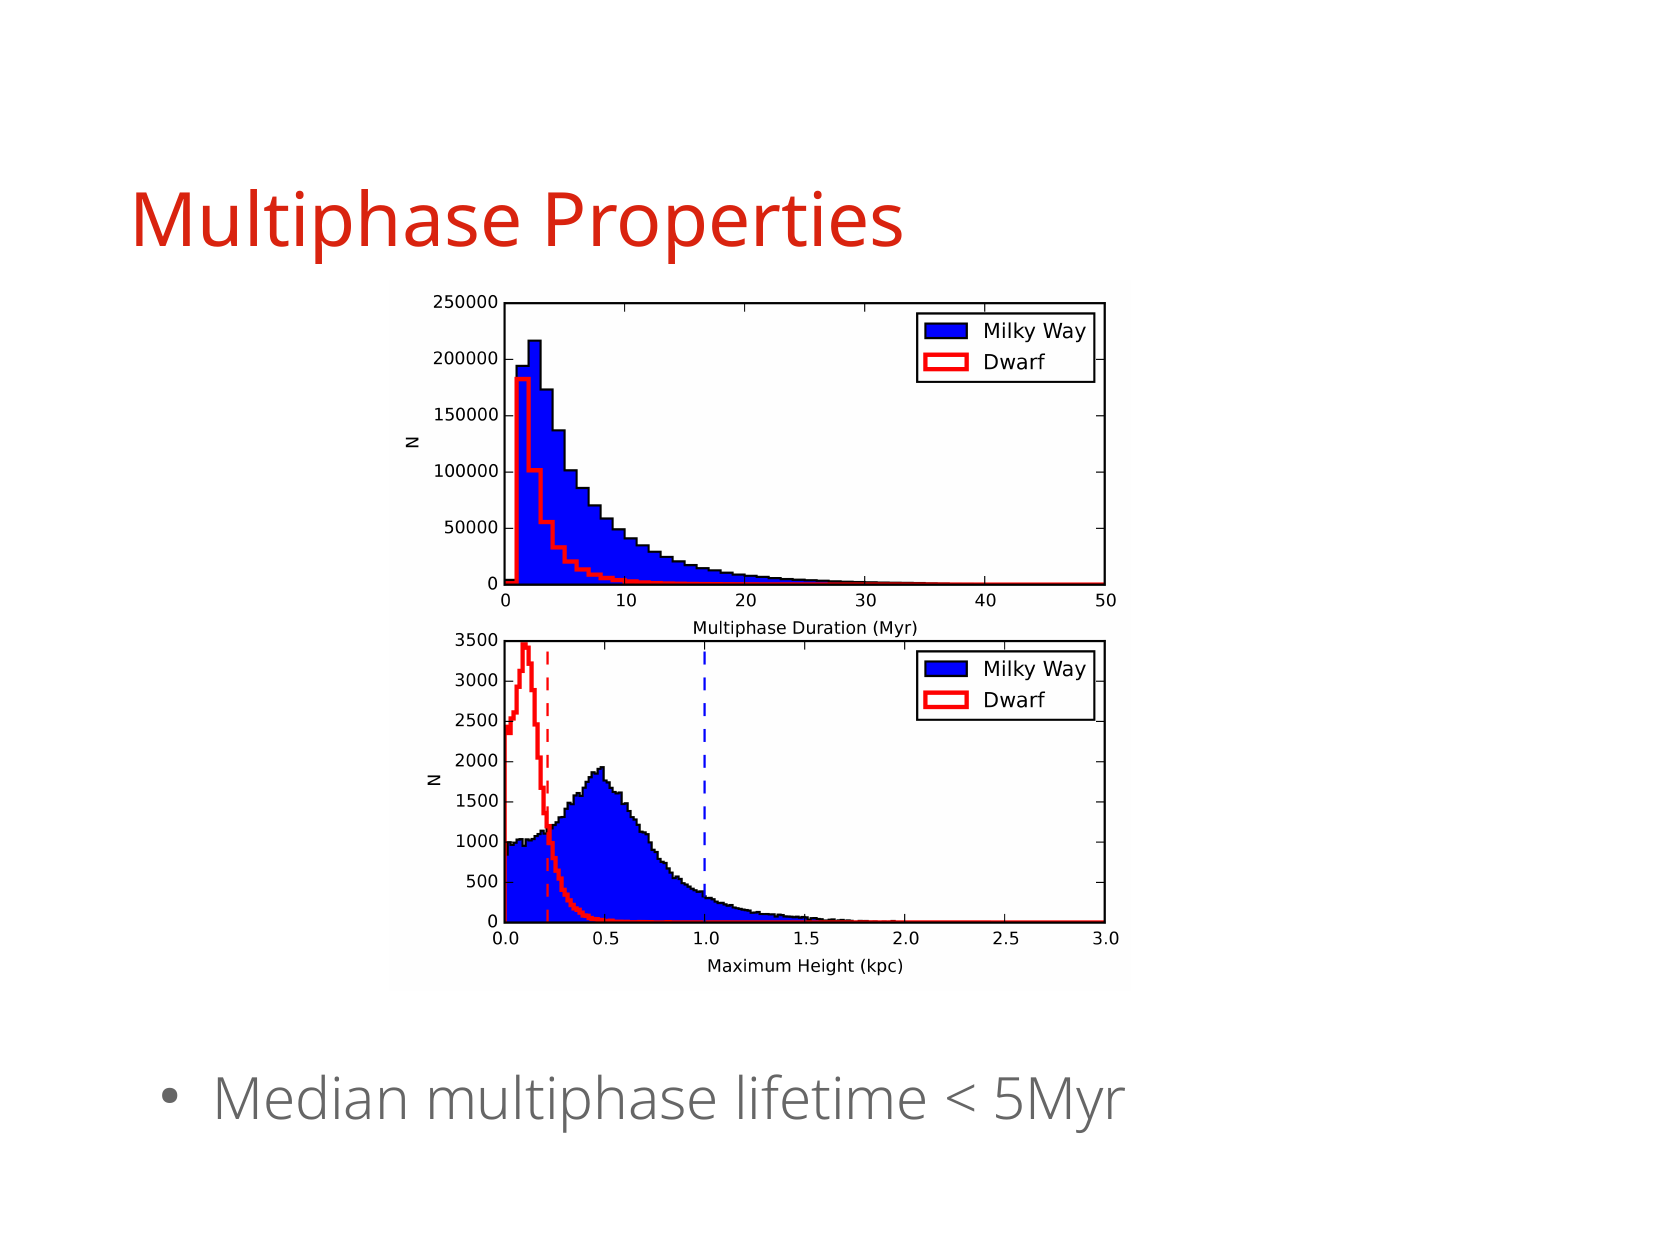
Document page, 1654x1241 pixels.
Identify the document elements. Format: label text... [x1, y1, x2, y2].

title Multiphase Properties [129, 153, 1518, 281]
list Median multiphase lifetime < 5Myr [141, 1057, 1530, 1170]
picture [389, 280, 1131, 992]
